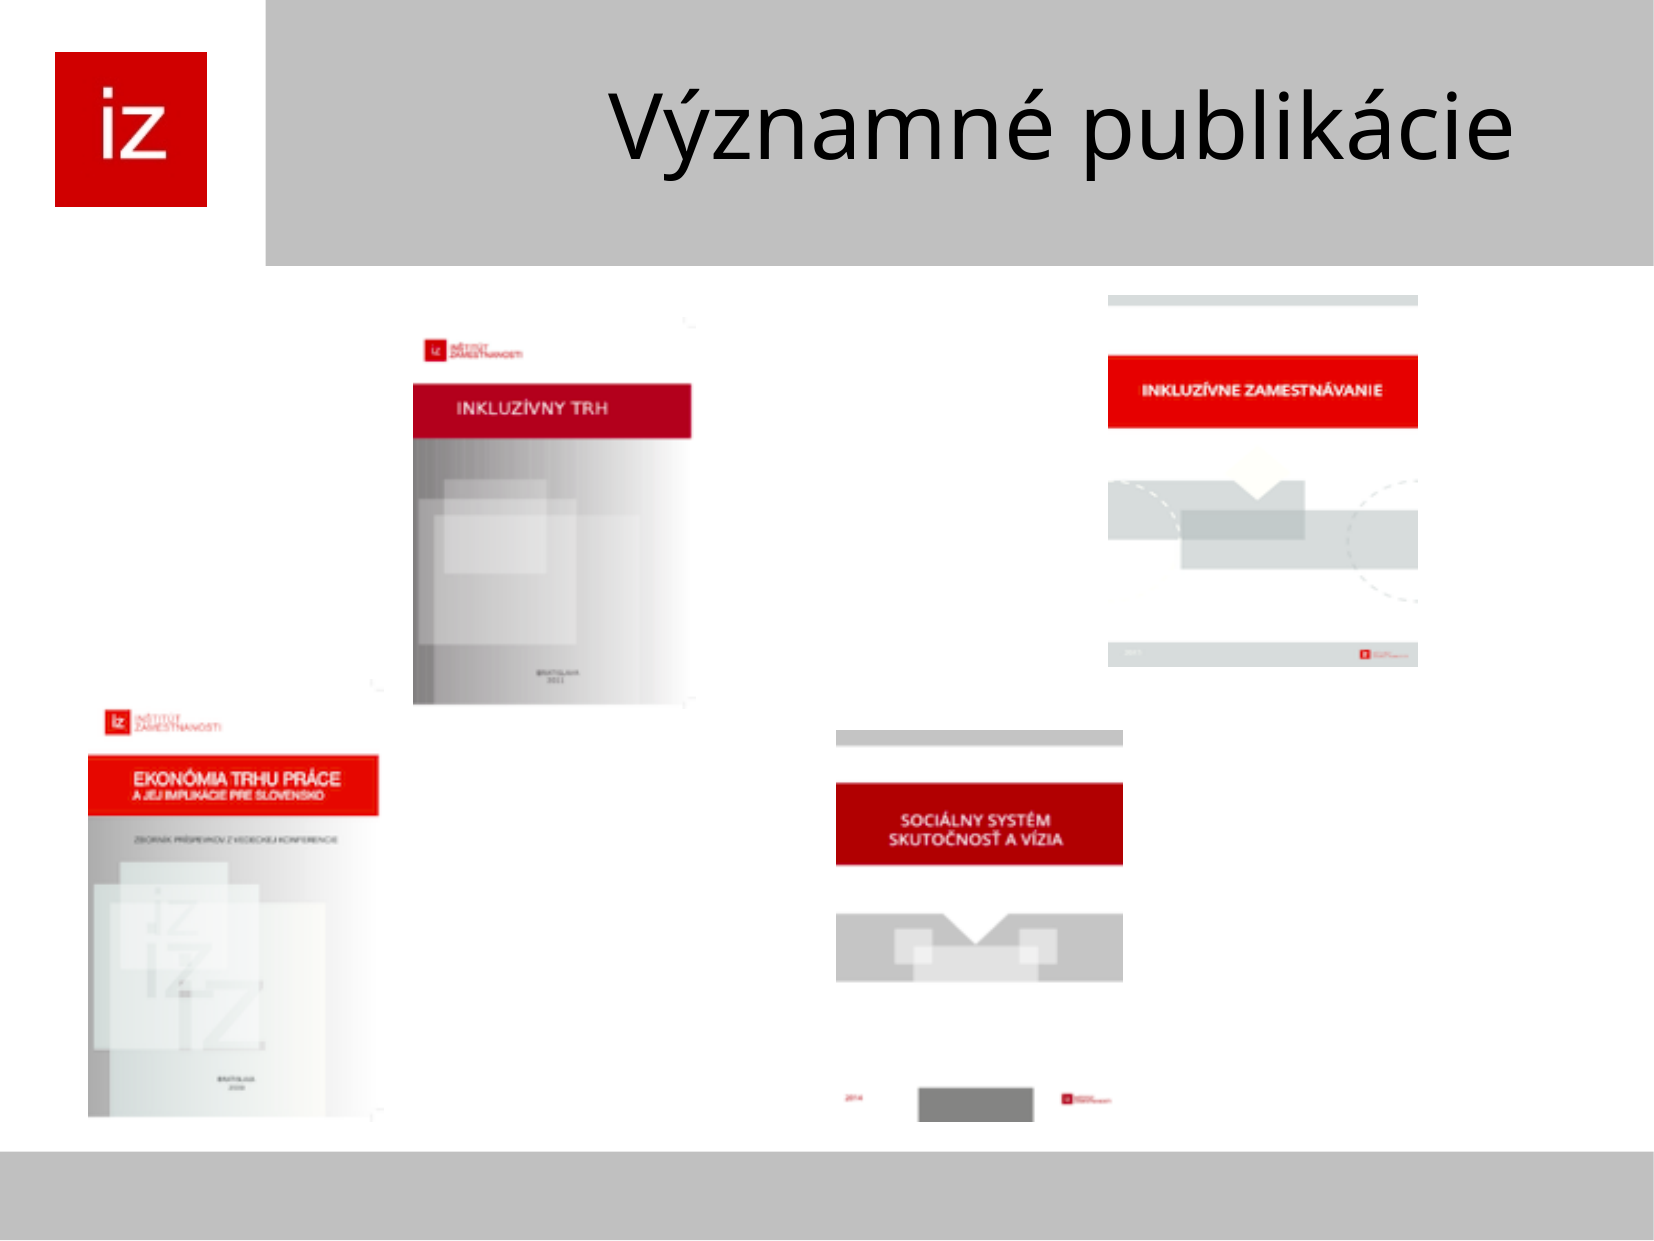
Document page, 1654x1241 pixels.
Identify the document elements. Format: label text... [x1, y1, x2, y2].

picture [88, 679, 384, 1123]
title Významné publikácie [561, 78, 1565, 189]
picture [836, 730, 1123, 1123]
picture [55, 52, 207, 207]
picture [413, 317, 696, 709]
picture [1108, 295, 1418, 667]
